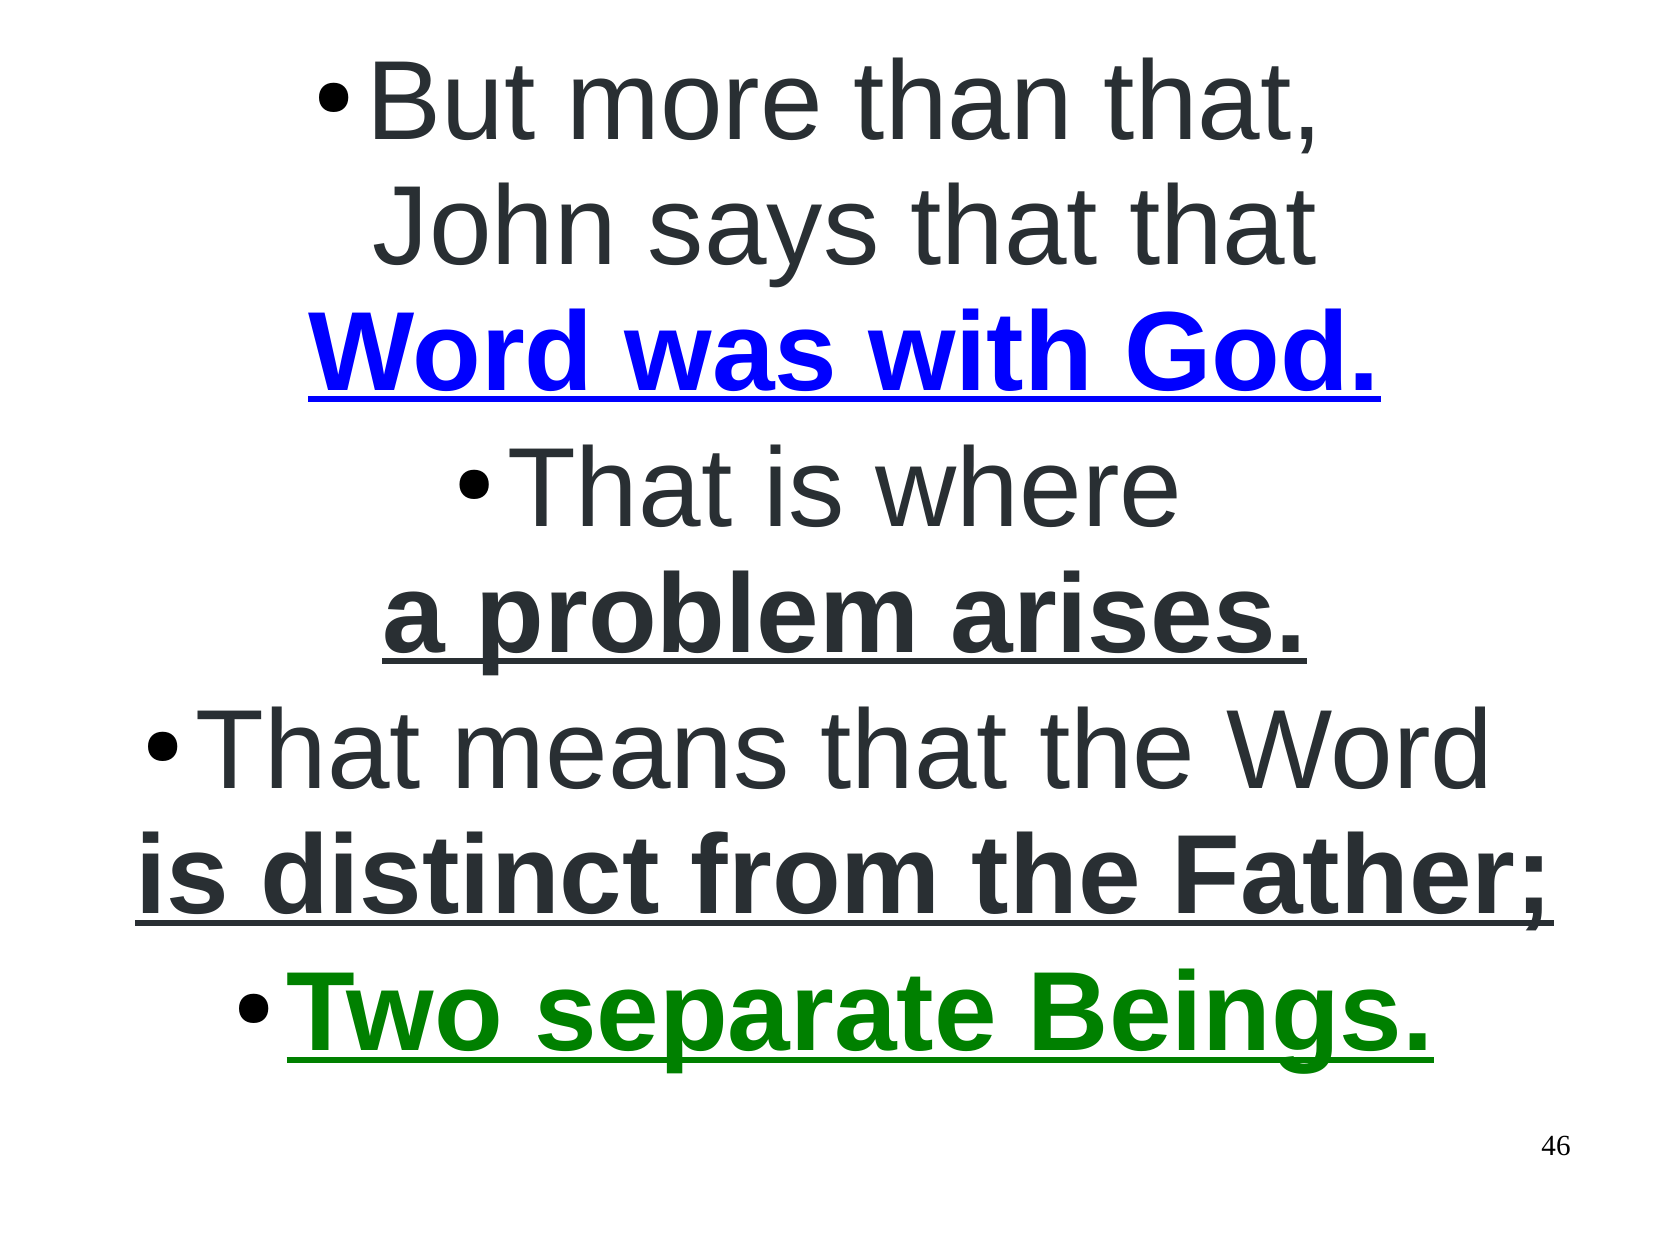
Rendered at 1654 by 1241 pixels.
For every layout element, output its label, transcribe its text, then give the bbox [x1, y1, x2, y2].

list But more than that, John says that that Word was with God. That is where a problem arises. That means that the Word is distinct from the Father; Two separate Beings. [37, 37, 1613, 1238]
